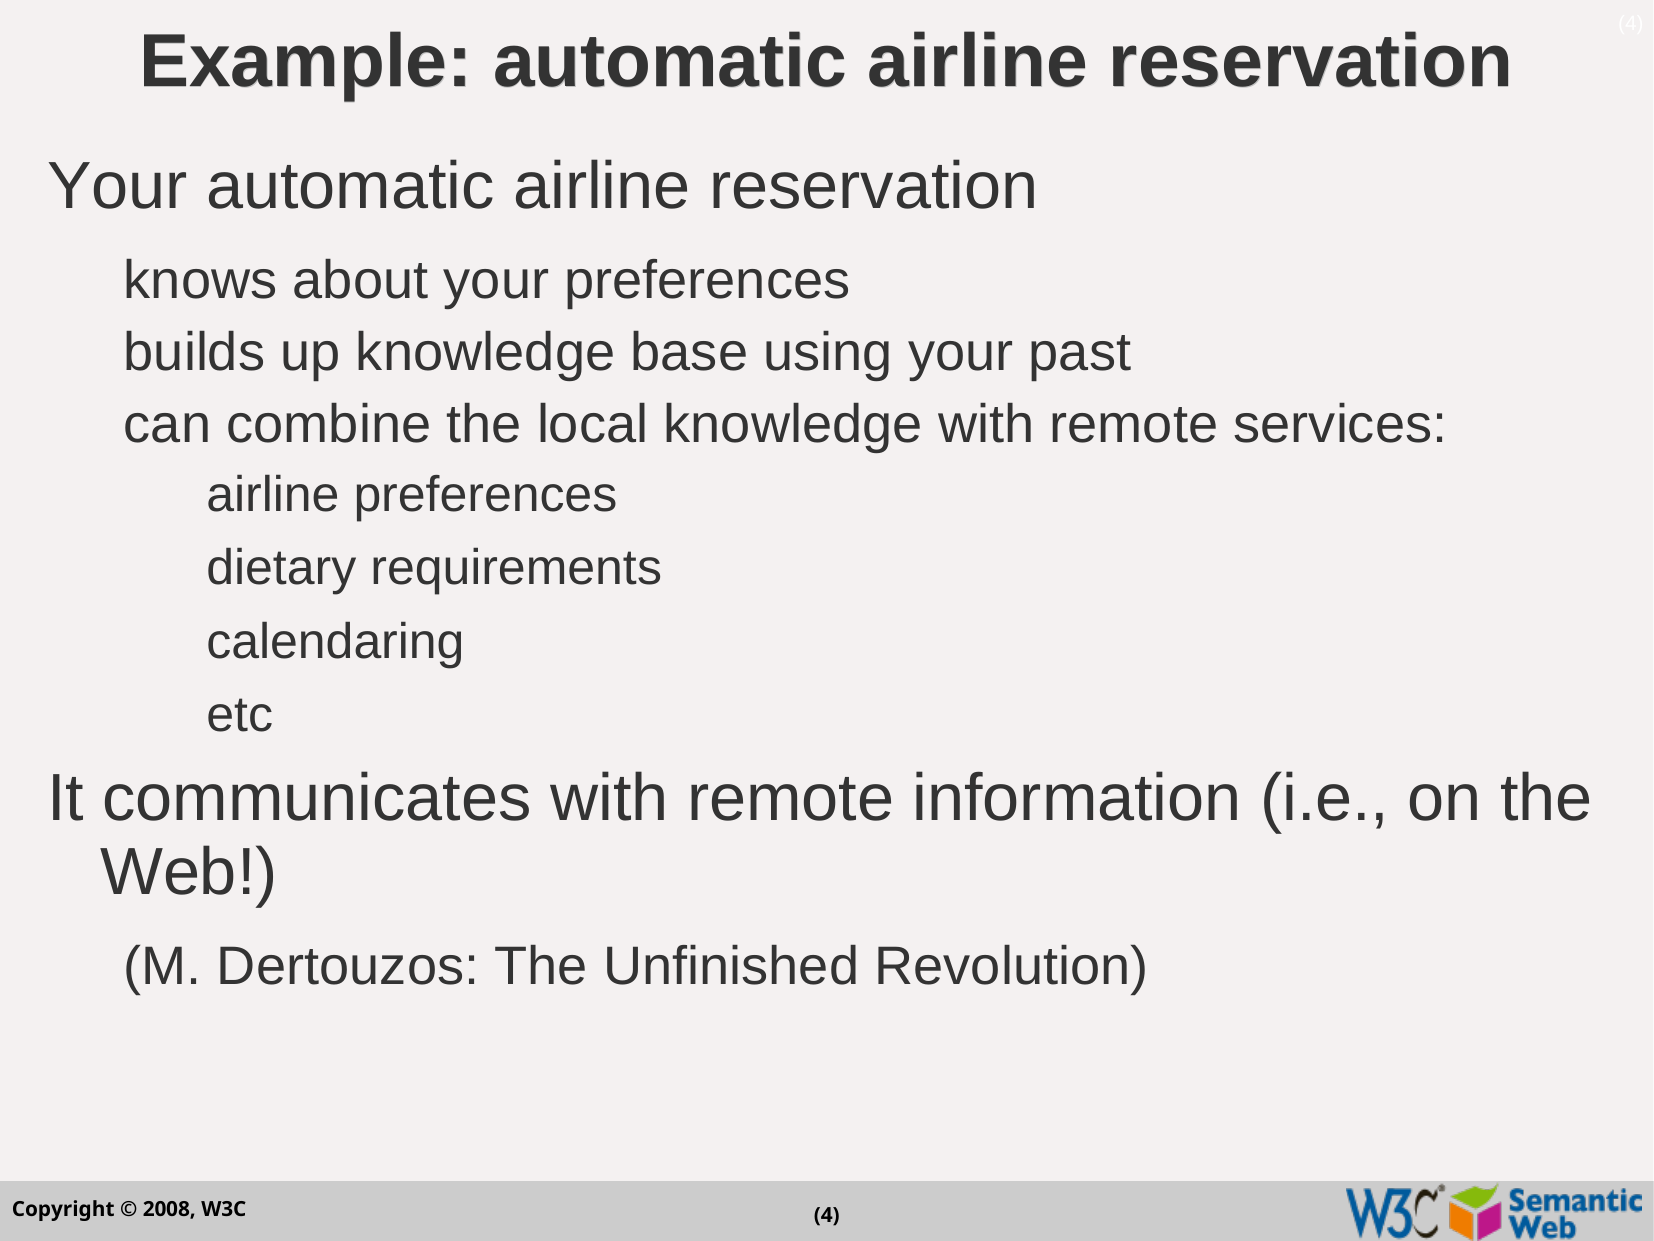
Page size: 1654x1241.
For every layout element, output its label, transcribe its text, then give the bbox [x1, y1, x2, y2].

title Example: automatic airline reservation [0, 0, 1654, 119]
picture [1346, 1181, 1642, 1241]
list Your automatic airline reservation knows about your preferences builds up knowledge base using your past can combine the local knowledge with remote services: airline preferences dietary requirements calendaring etc It communicates with remote information (i.e., on the Web!) (M. Dertouzos: The Unfinished Revolution) [29, 147, 1624, 1119]
